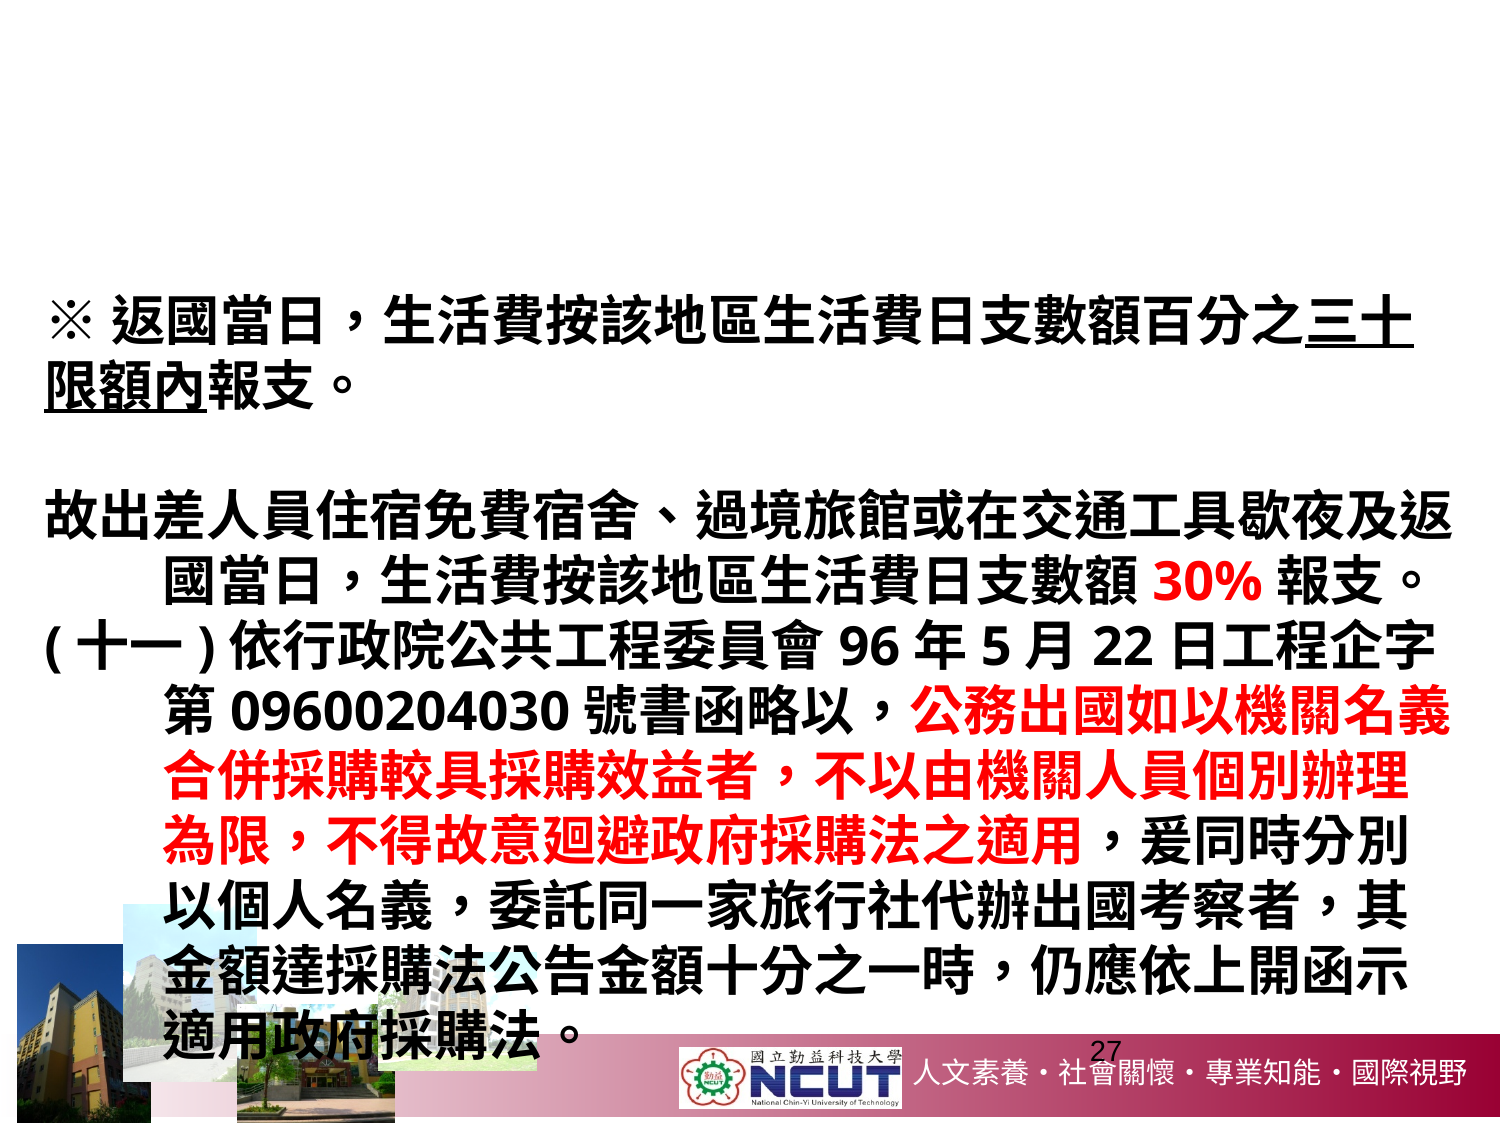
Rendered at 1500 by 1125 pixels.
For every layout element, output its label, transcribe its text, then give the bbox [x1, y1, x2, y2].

text_box [1074, 1074, 1426, 1103]
text_box ※返國當日，生活費按該地區生活費日支數額百分之三十限額內報支。 故出差人員住宿免費宿舍、過境旅館或在交通工具歇夜及返國當日，生活費按該地區生活費日支數額30%報支。 (十一)依行政院公共工程委員會96年5月22日工程企字第09600204030號書函略以，公務出國如以機關名義合併採購較具採購效益者，不以由機關人員個別辦理為限，不得故意廻避政府採購法之適用，爰同時分別以個人名義，委託同一家旅行社代辦出國考察者，其金額達採購法公告金額十分之一時，仍應依上開函示適用政府採購法。 [29, 279, 1471, 1074]
